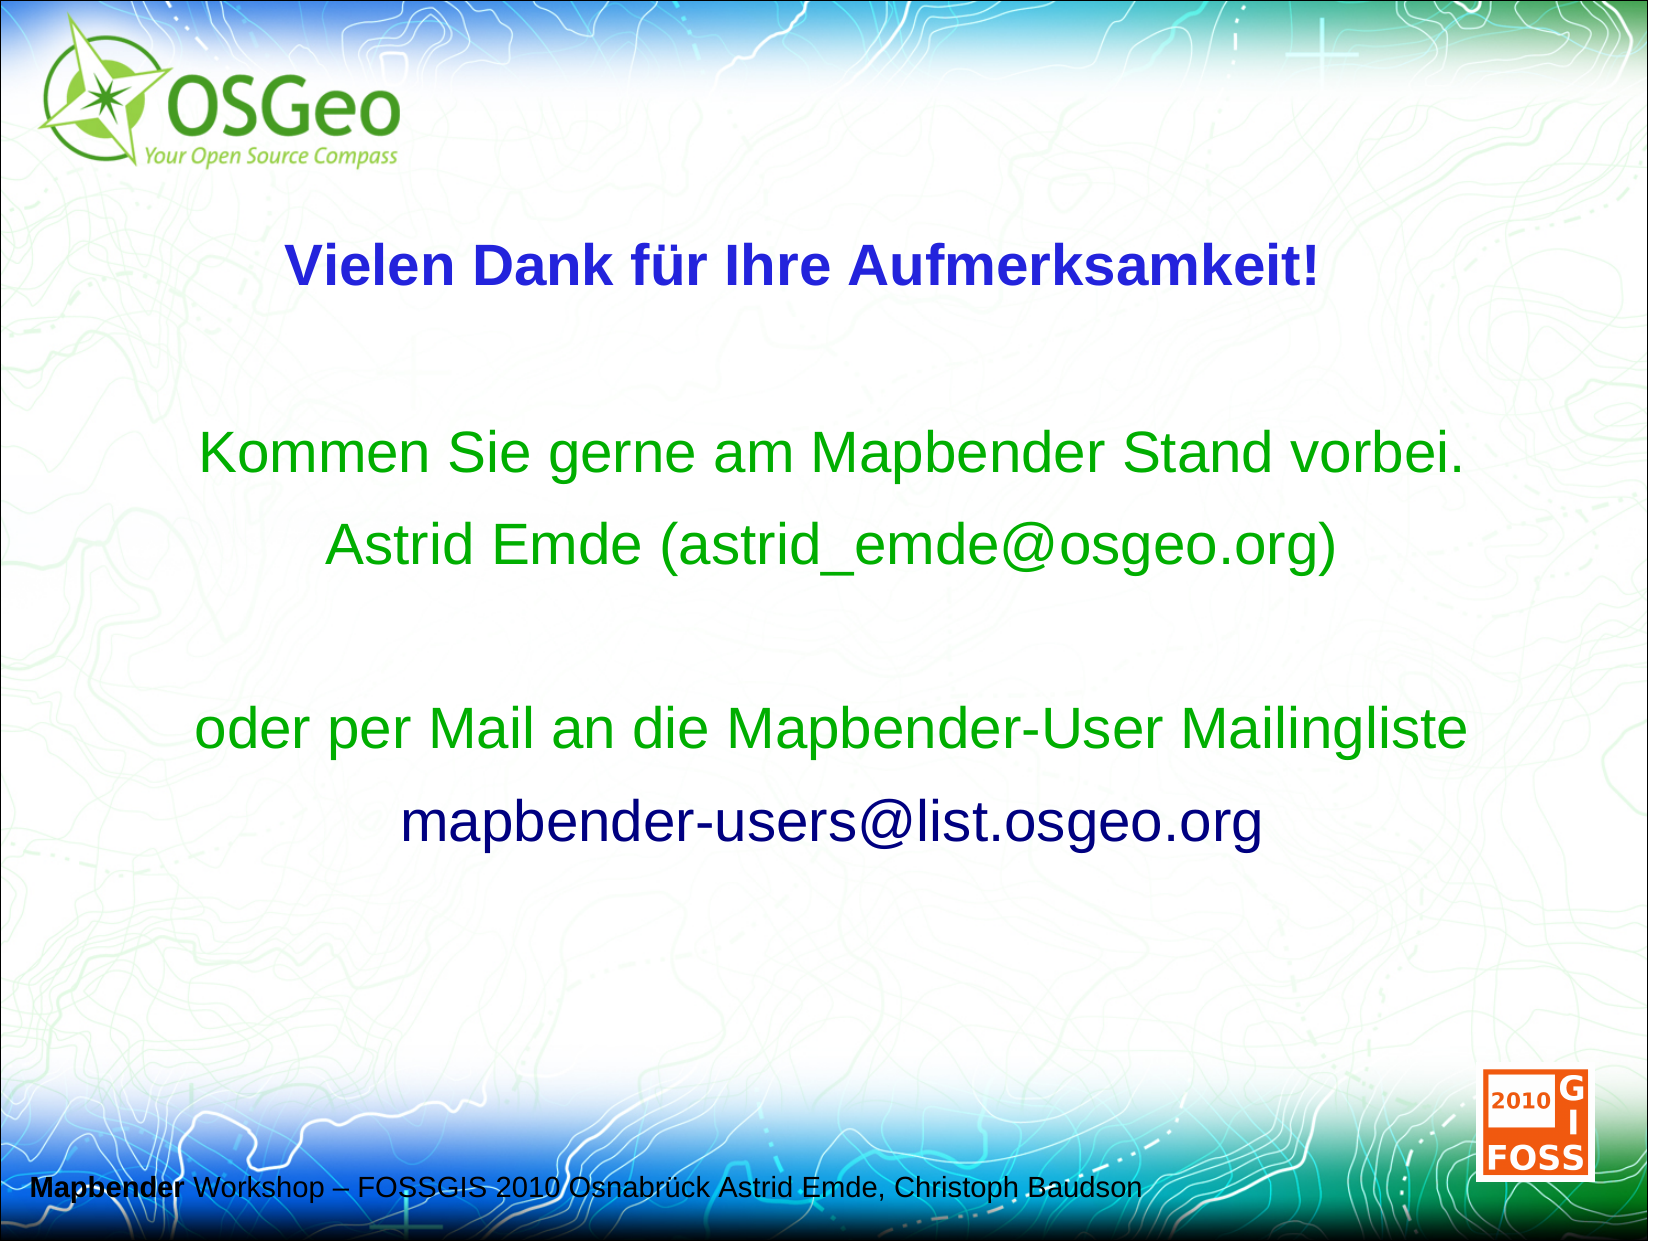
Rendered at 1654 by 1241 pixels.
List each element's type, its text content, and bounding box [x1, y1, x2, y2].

title Vielen Dank für Ihre Aufmerksamkeit! [59, 177, 1548, 353]
picture [1, 1, 1647, 1240]
list Kommen Sie gerne am Mapbender Stand vorbei. Astrid Emde (astrid_emde@osgeo.org) oder per Mail an die Mapbender-User Mailingliste mapbender-users@list.osgeo.org [88, 419, 1577, 1241]
